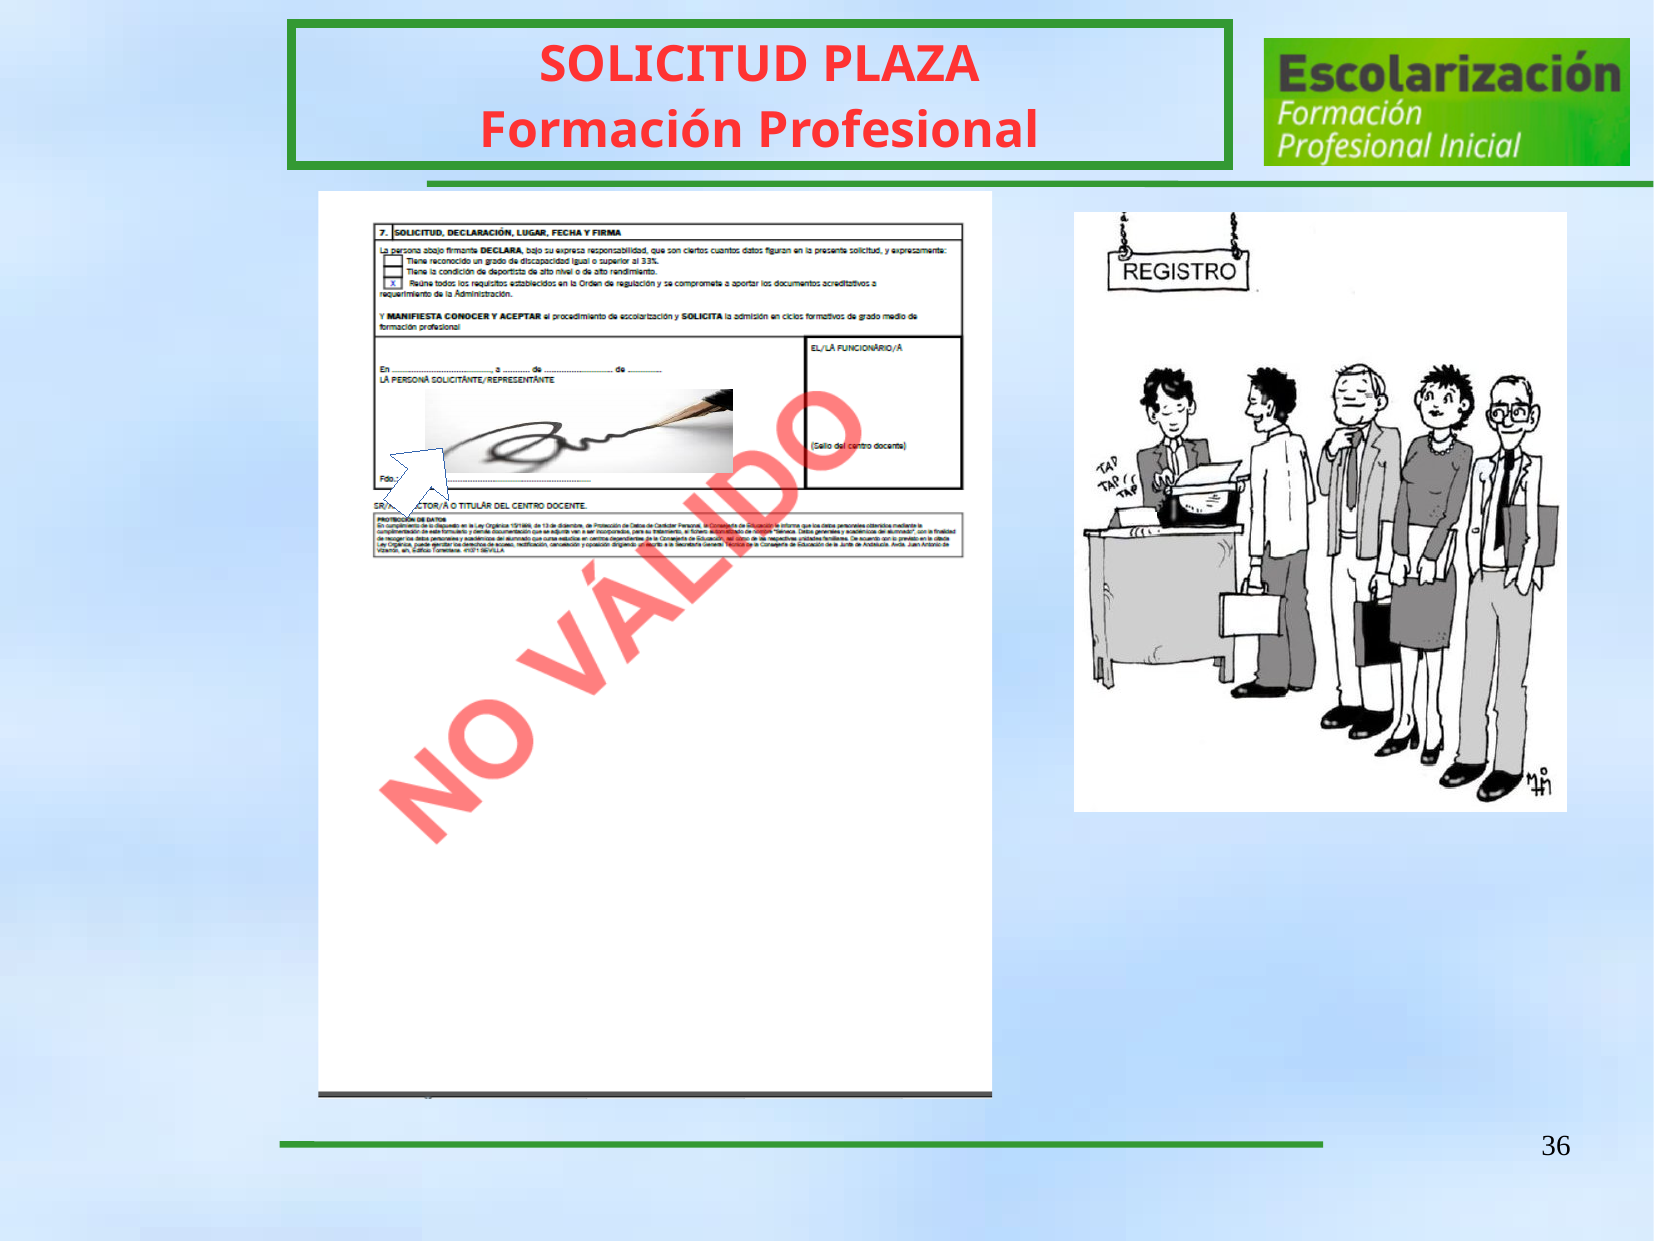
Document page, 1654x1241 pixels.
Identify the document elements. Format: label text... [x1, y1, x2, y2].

picture [0, 0, 1654, 1241]
text_box SOLICITUD PLAZA Formación Profesional [291, 23, 1229, 166]
text_box [383, 448, 449, 518]
